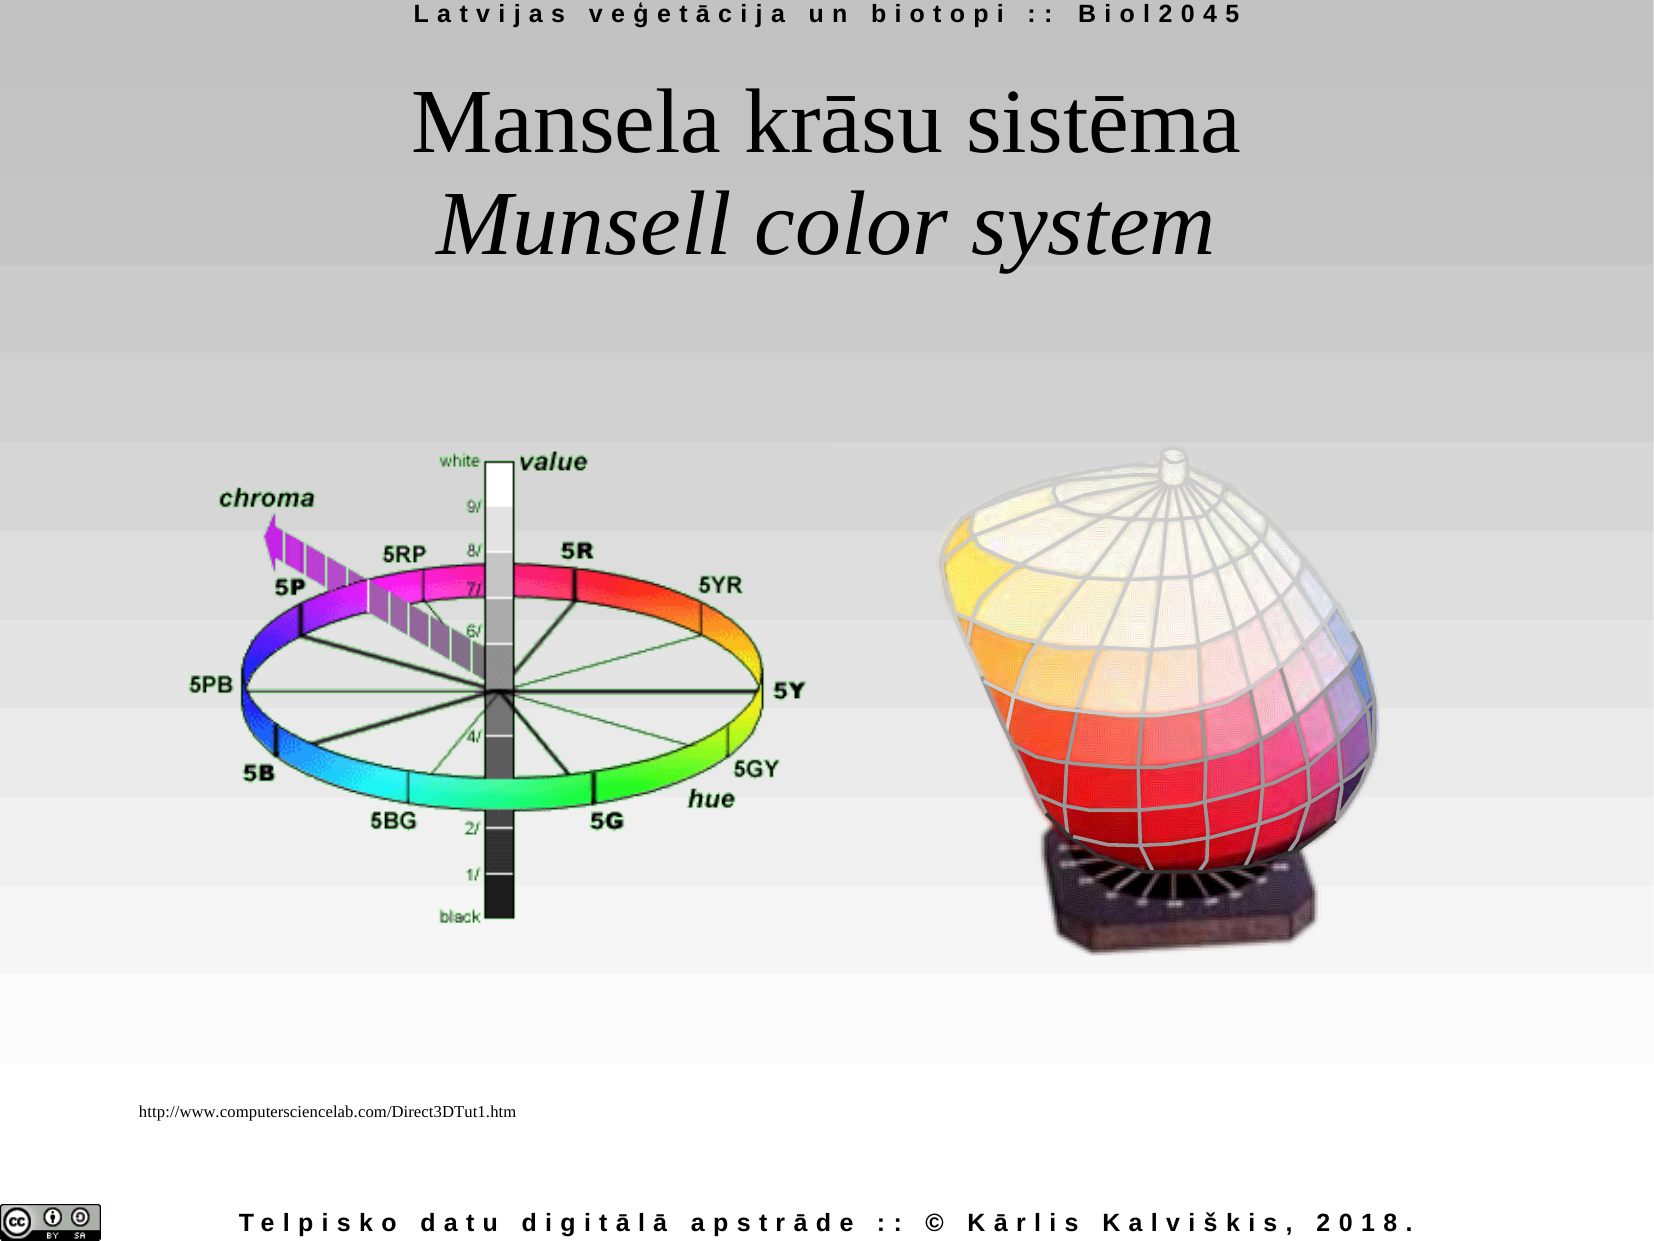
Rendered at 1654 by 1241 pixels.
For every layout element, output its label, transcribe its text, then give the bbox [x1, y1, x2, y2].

picture [0, 0, 1654, 1241]
title Mansela krāsu sistēma Munsell color system [29, 49, 1625, 296]
text_box http://www.computersciencelab.com/Direct3DTut1.htm [138, 1102, 1261, 1158]
